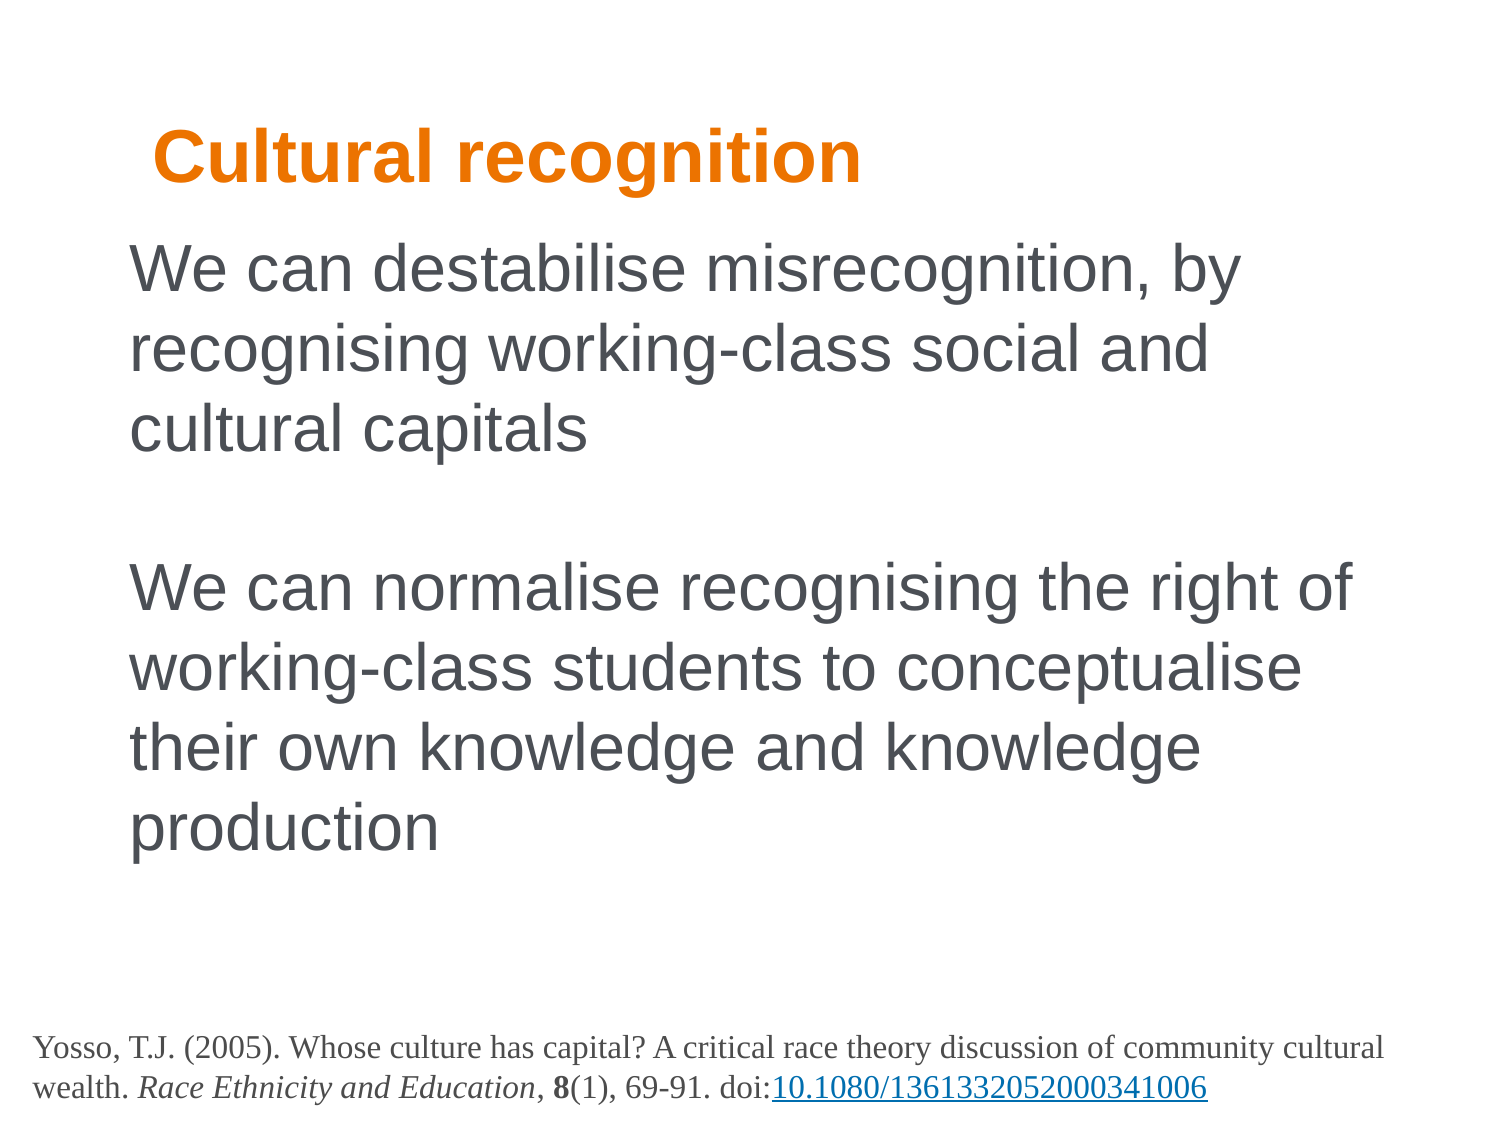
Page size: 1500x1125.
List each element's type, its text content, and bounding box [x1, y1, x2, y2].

text_box We can destabilise misrecognition, by recognising working-class social and cultural capitals We can normalise recognising the right of working-class students to conceptualise their own knowledge and knowledge production [129, 224, 1367, 696]
text_box Cultural recognition [137, 99, 1375, 205]
text_box Yosso, T.J. (2005). Whose culture has capital? A critical race theory discussion of community cultural wealth. Race Ethnicity and Education, 8(1), 69-91. doi:10.1080/1361332052000341006 [17, 1017, 1471, 1113]
